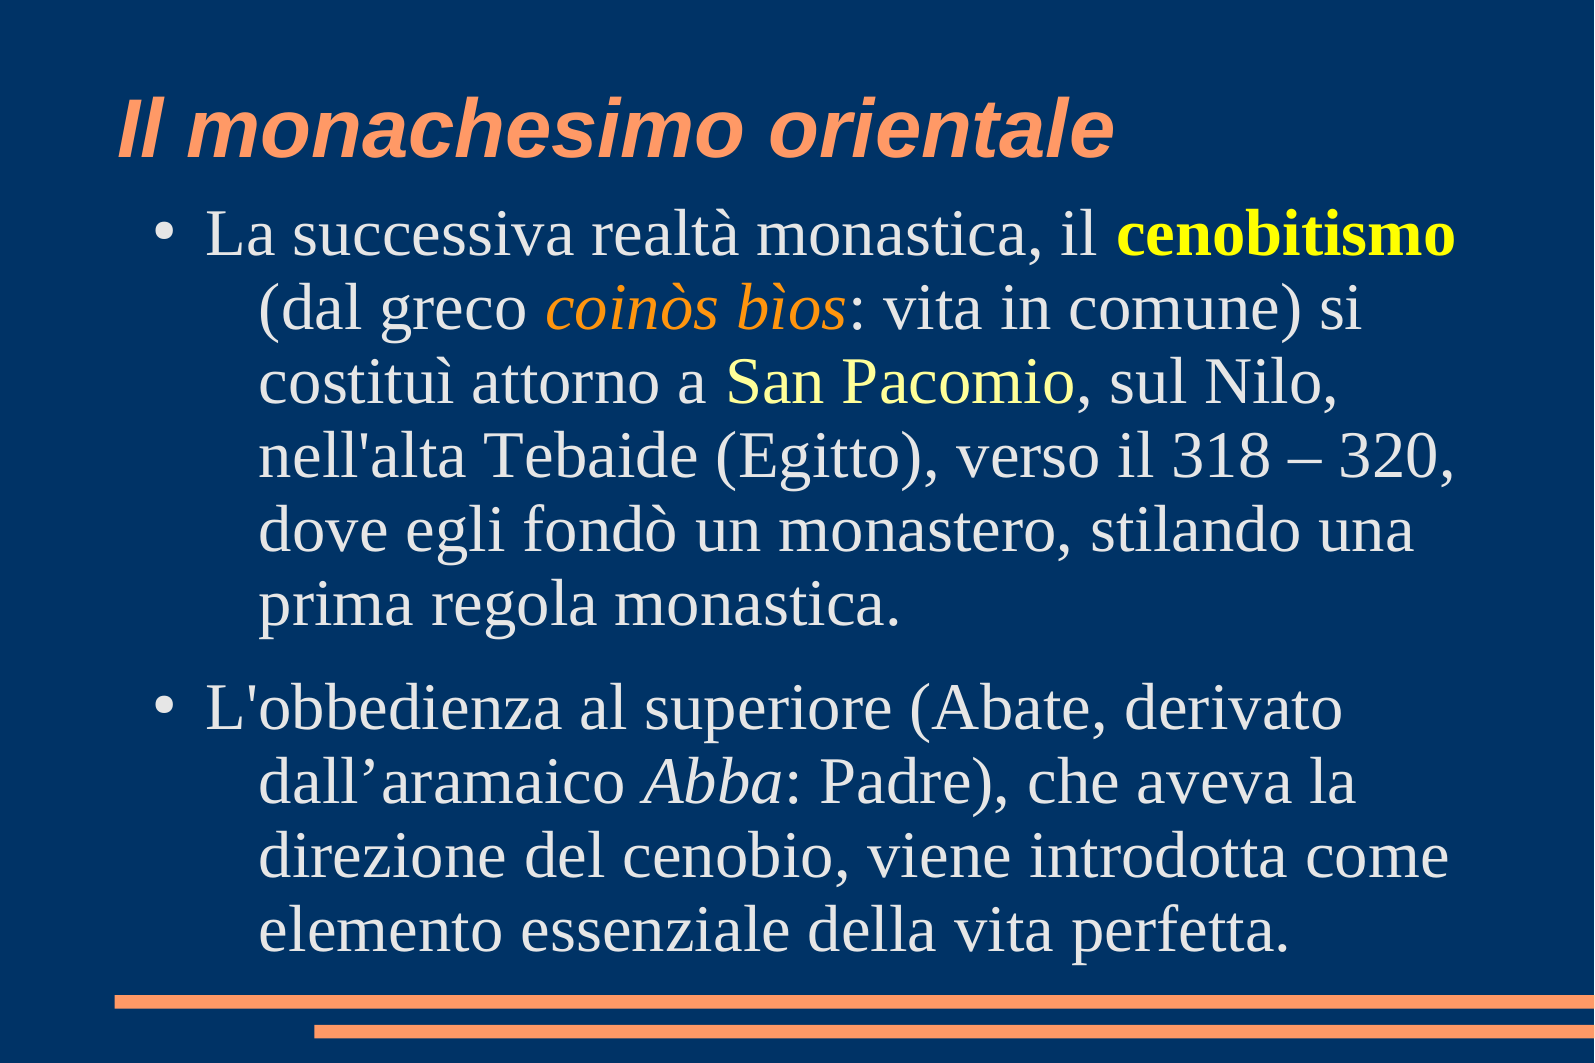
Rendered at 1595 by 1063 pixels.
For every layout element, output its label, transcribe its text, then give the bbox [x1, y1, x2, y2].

list La successiva realtà monastica, il cenobitismo (dal greco coinòs bìos: vita in comune) si costituì attorno a San Pacomio, sul Nilo, nell'alta Tebaide (Egitto), verso il 318 – 320, dove egli fondò un monastero, stilando una prima regola monastica. L'obbedienza al superiore (Abate, derivato dall’aramaico Abba: Padre), che aveva la direzione del cenobio, viene introdotta come elemento essenziale della vita perfetta. [117, 195, 1505, 966]
title Il monachesimo orientale [117, 39, 1479, 195]
